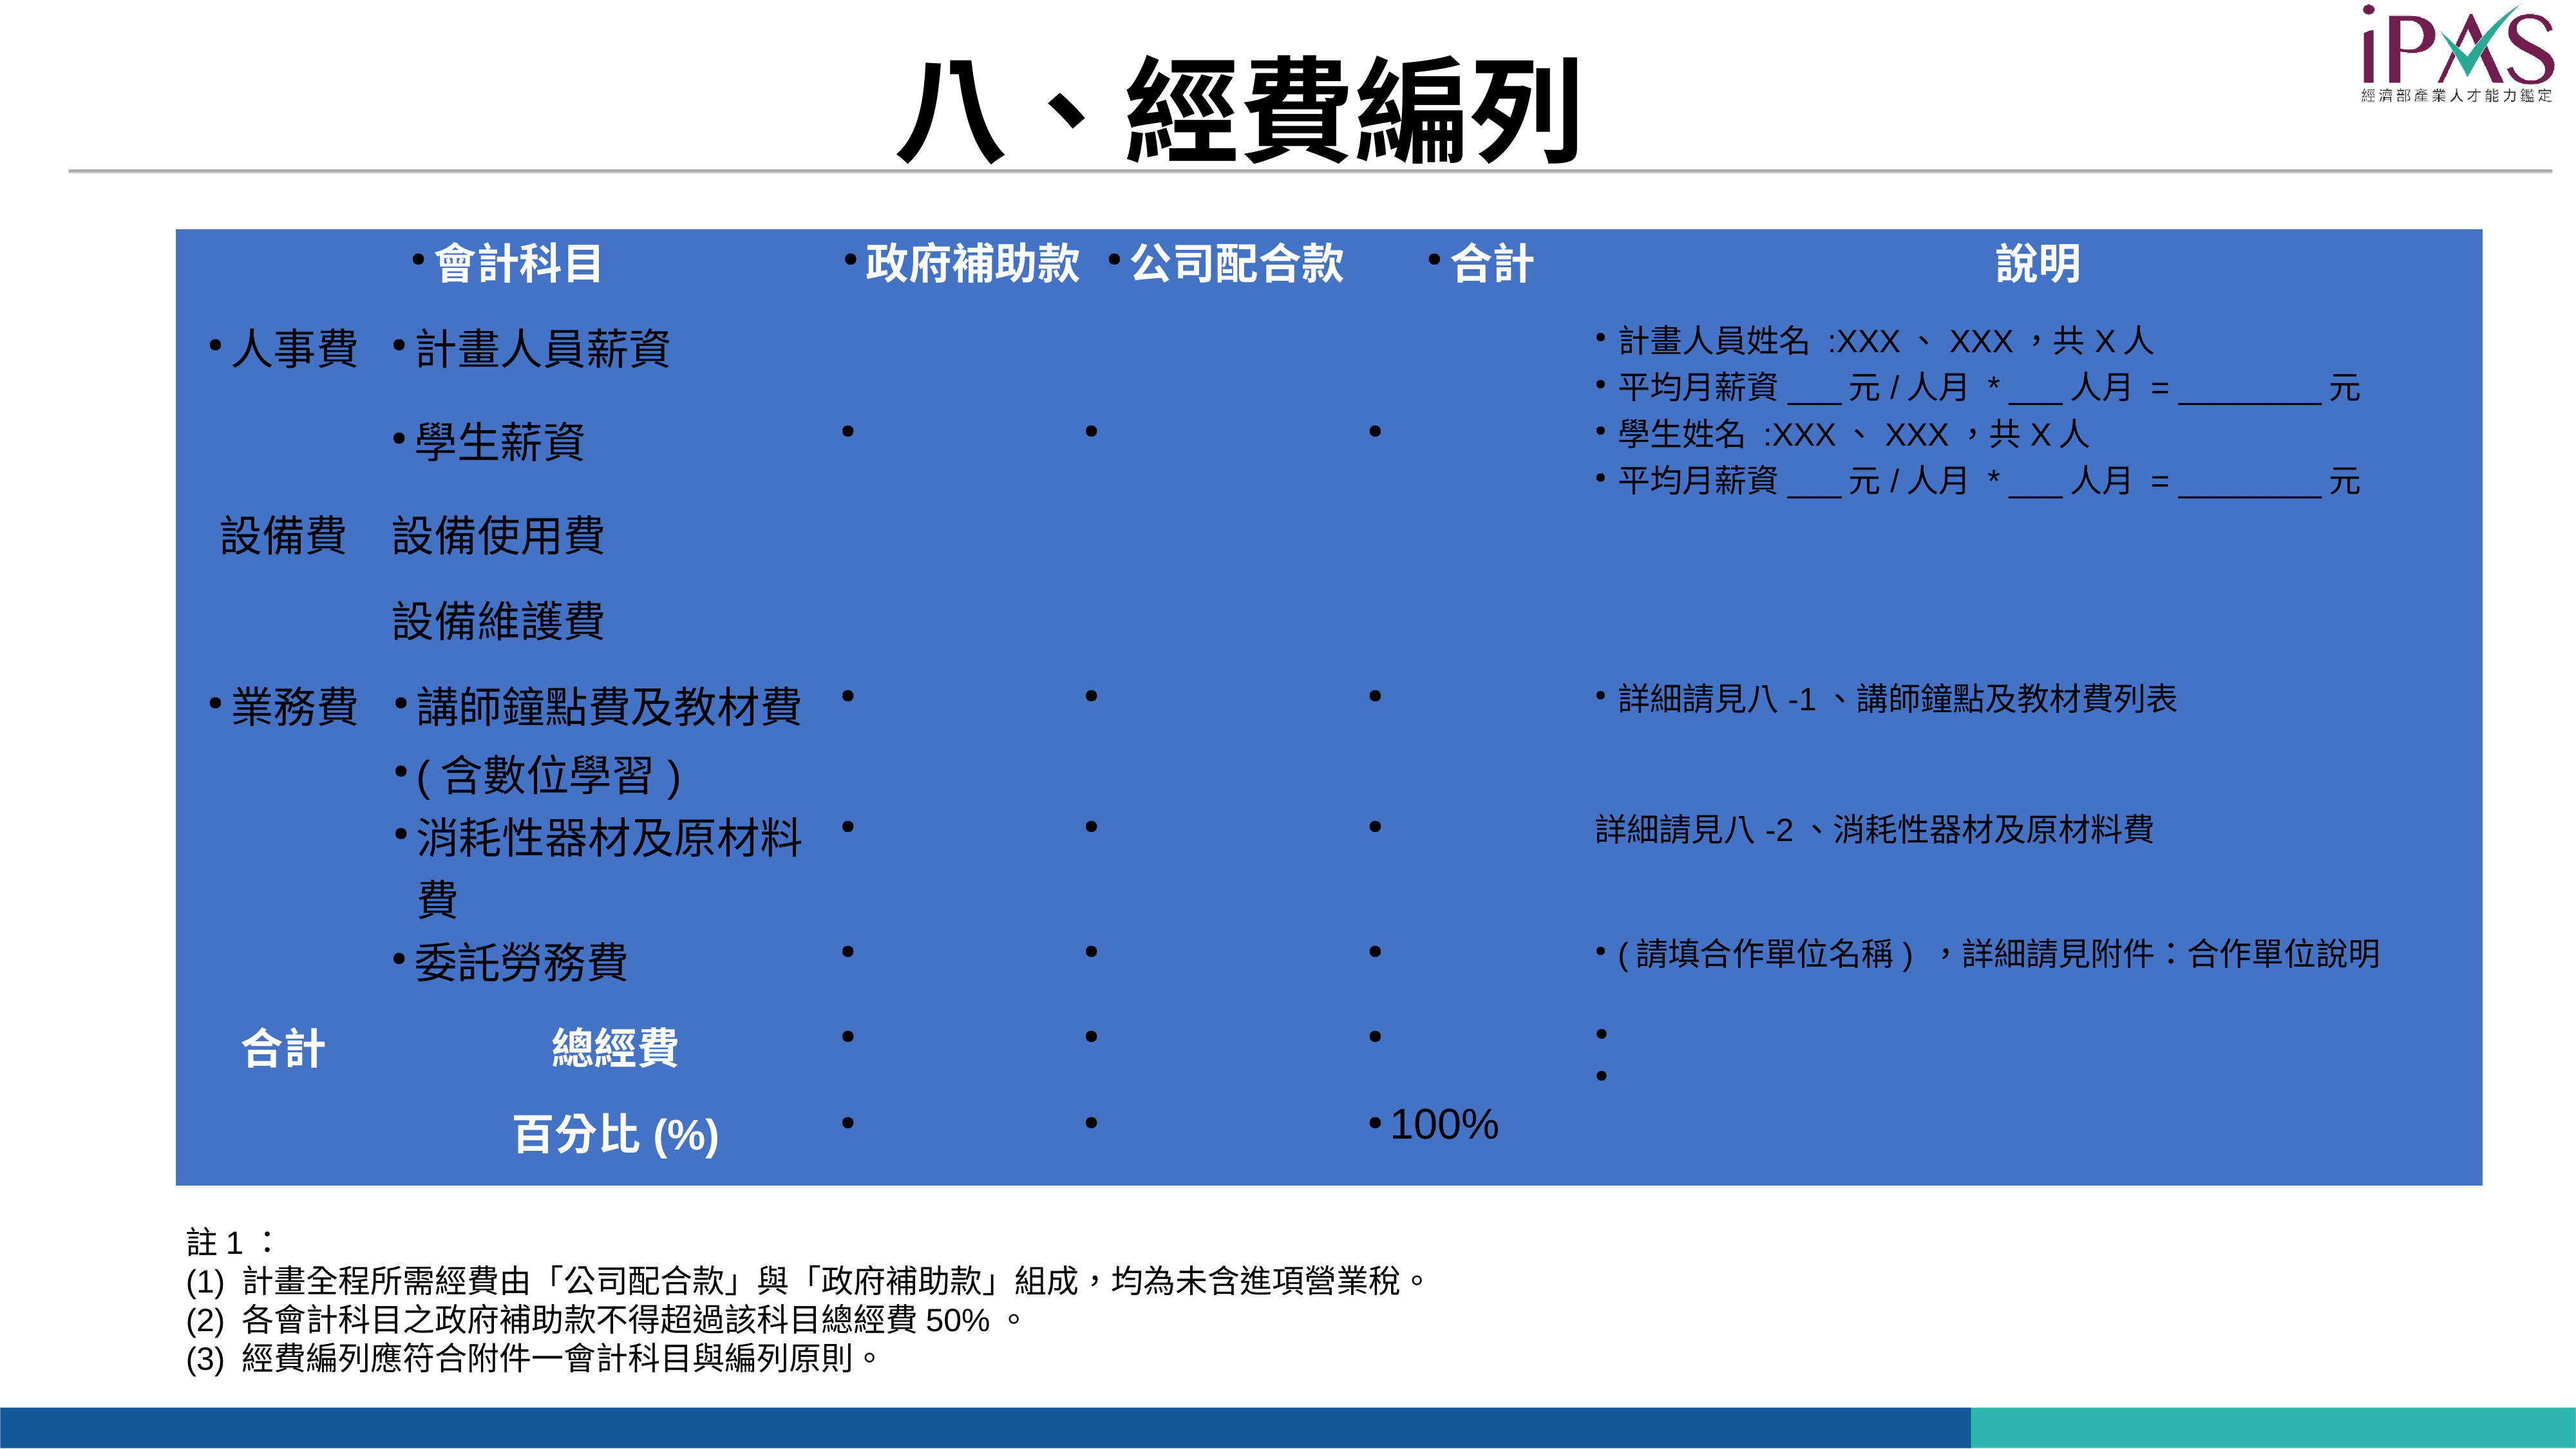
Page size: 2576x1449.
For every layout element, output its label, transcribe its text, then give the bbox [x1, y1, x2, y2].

table_header 公司配合款 [1084, 229, 1368, 315]
table_cell 設備使用費 [392, 502, 840, 587]
table_cell [840, 408, 1084, 502]
table_cell 100% [1368, 1100, 1595, 1186]
table_cell [1368, 315, 1595, 408]
table_cell [1368, 408, 1595, 502]
table_cell 設備費 [176, 502, 392, 673]
table_cell [1368, 929, 1595, 1014]
table_cell [1368, 1014, 1595, 1100]
table_cell 人事費 [176, 315, 392, 502]
table_cell [1595, 1014, 2483, 1186]
table_cell 計畫人員姓名 :XXX、XXX，共X人 平均月薪資___元/人月 * ___人月 = ________元 [1595, 315, 2483, 408]
table_cell [1595, 587, 2483, 673]
table_cell 消耗性器材及原材料費 [392, 804, 840, 929]
text_box 八、經費編列 [193, 33, 2286, 137]
table_cell [1368, 673, 1595, 804]
table_cell [1084, 315, 1368, 408]
table_header 政府補助款 [840, 229, 1084, 315]
table_cell [840, 673, 1084, 804]
table_cell 講師鐘點費及教材費 (含數位學習) [392, 673, 840, 804]
table_cell [1084, 408, 1368, 502]
table_cell 學生姓名 :XXX、XXX，共X人 平均月薪資___元/人月 * ___人月 = ________元 [1595, 408, 2483, 502]
table_cell [1368, 587, 1595, 673]
table_cell [1595, 502, 2483, 587]
table_cell 業務費 [176, 673, 392, 1014]
table_header 說明 [1595, 229, 2483, 315]
table_cell 百分比(%) [392, 1100, 840, 1186]
table_cell 委託勞務費 [392, 929, 840, 1014]
text_box 註1： (1) 計畫全程所需經費由「公司配合款」與「政府補助款」組成，均為未含進項營業稅。 (2) 各會計科目之政府補助款不得超過該科目總經費50%。 (3) 經費編列應符合附件一會計科目與編列原則。 [176, 1217, 2468, 1381]
table_cell [1084, 804, 1368, 929]
table_cell [840, 804, 1084, 929]
table_cell [840, 587, 1084, 673]
table_cell [1084, 929, 1368, 1014]
table_cell 計畫人員薪資 [392, 315, 840, 408]
table_cell 詳細請見八-1、講師鐘點及教材費列表 [1595, 673, 2483, 804]
table_cell [840, 929, 1084, 1014]
table_cell 學生薪資 [392, 408, 840, 502]
table_cell [1084, 587, 1368, 673]
table_header 會計科目 [176, 229, 840, 315]
table_cell [840, 502, 1084, 587]
table_cell [1084, 673, 1368, 804]
table_cell (請填合作單位名稱) ，詳細請見附件：合作單位說明 [1595, 929, 2483, 1014]
table_cell [1084, 1100, 1368, 1186]
table_cell [840, 1014, 1084, 1100]
table_header 合計 [1368, 229, 1595, 315]
table_cell [1084, 1014, 1368, 1100]
table_cell [1084, 502, 1368, 587]
table_cell 合計 [176, 1014, 392, 1186]
table_cell [1368, 804, 1595, 929]
table_cell [1368, 502, 1595, 587]
table_cell [840, 1100, 1084, 1186]
table_cell 總經費 [392, 1014, 840, 1100]
table_cell 詳細請見八-2、消耗性器材及原材料費 [1595, 804, 2483, 929]
table_cell [840, 315, 1084, 408]
table_cell 設備維護費 [392, 587, 840, 673]
